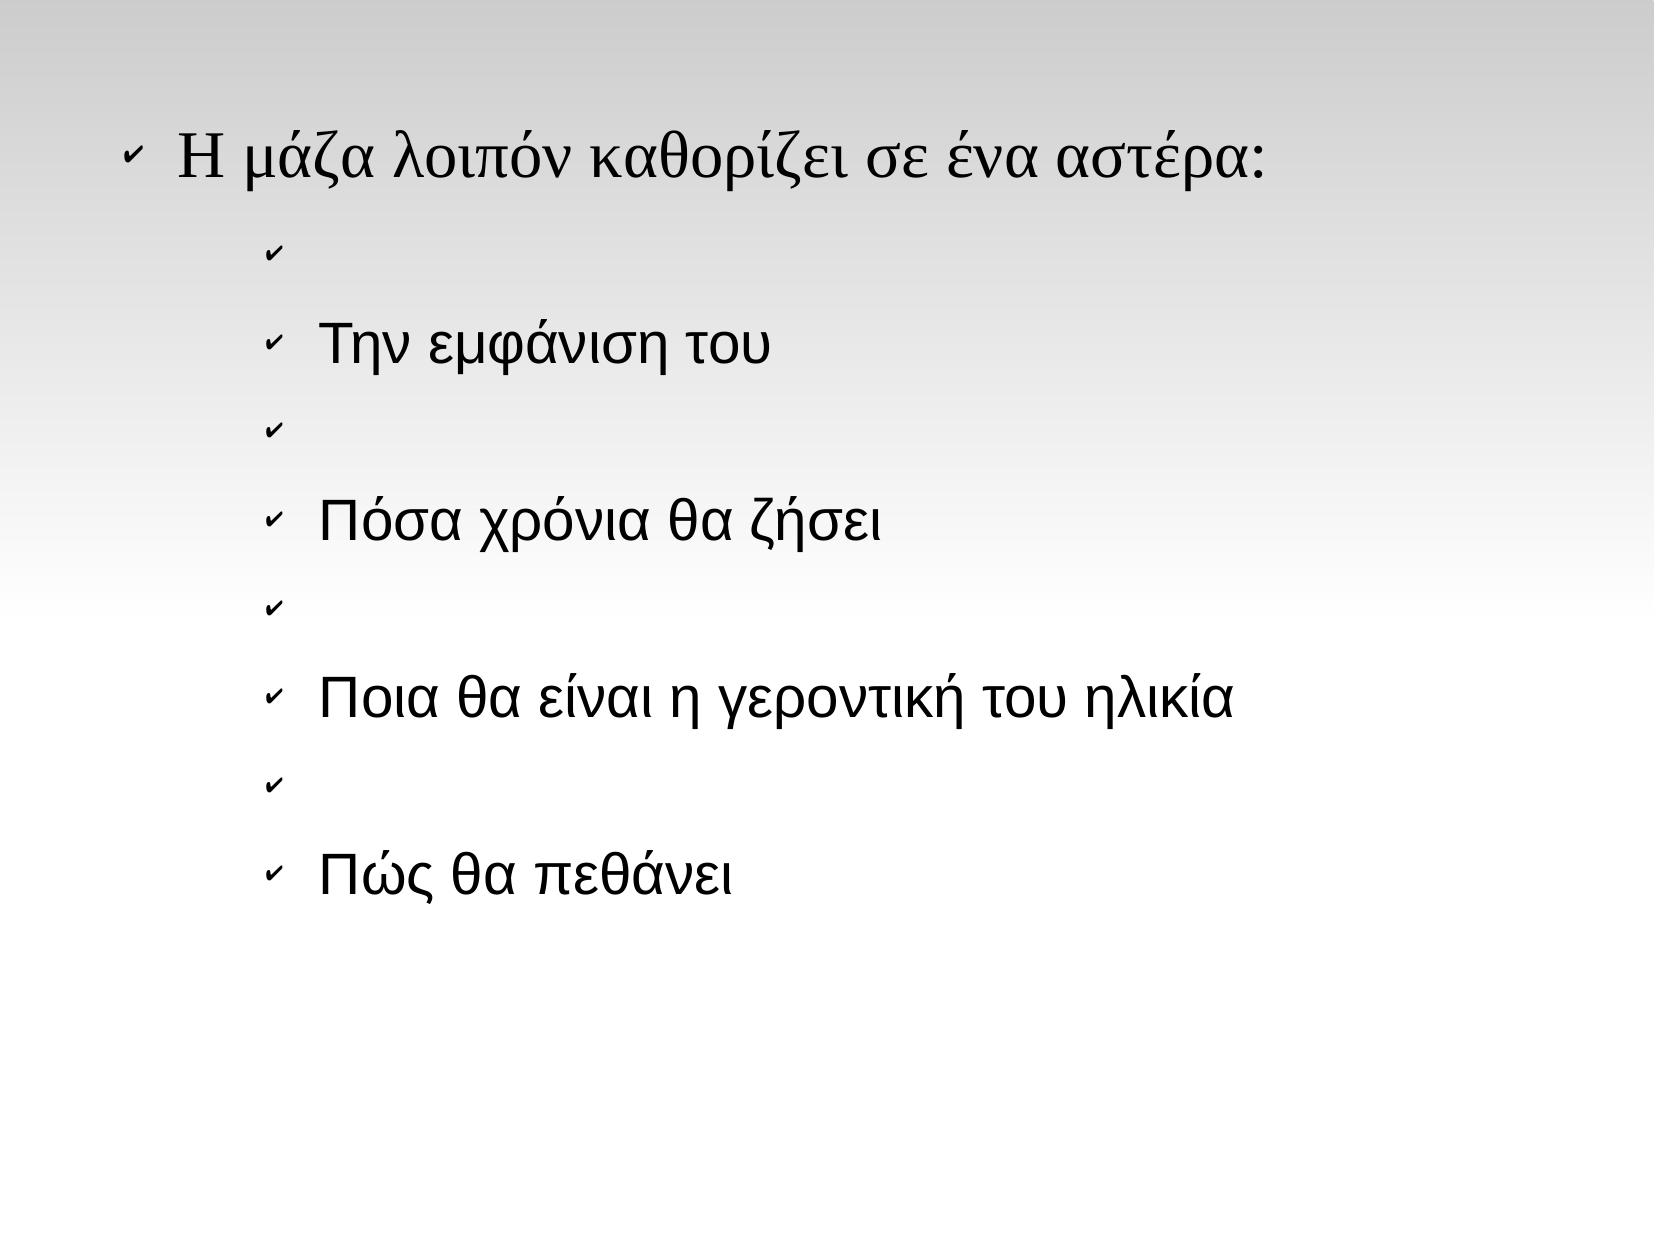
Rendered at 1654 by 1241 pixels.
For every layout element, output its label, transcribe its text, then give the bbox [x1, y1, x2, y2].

list Η μάζα λοιπόν καθορίζει σε ένα αστέρα: Την εμφάνιση του Πόσα χρόνια θα ζήσει Ποια θα είναι η γεροντική του ηλικία Πώς θα πεθάνει [88, 118, 1571, 1109]
